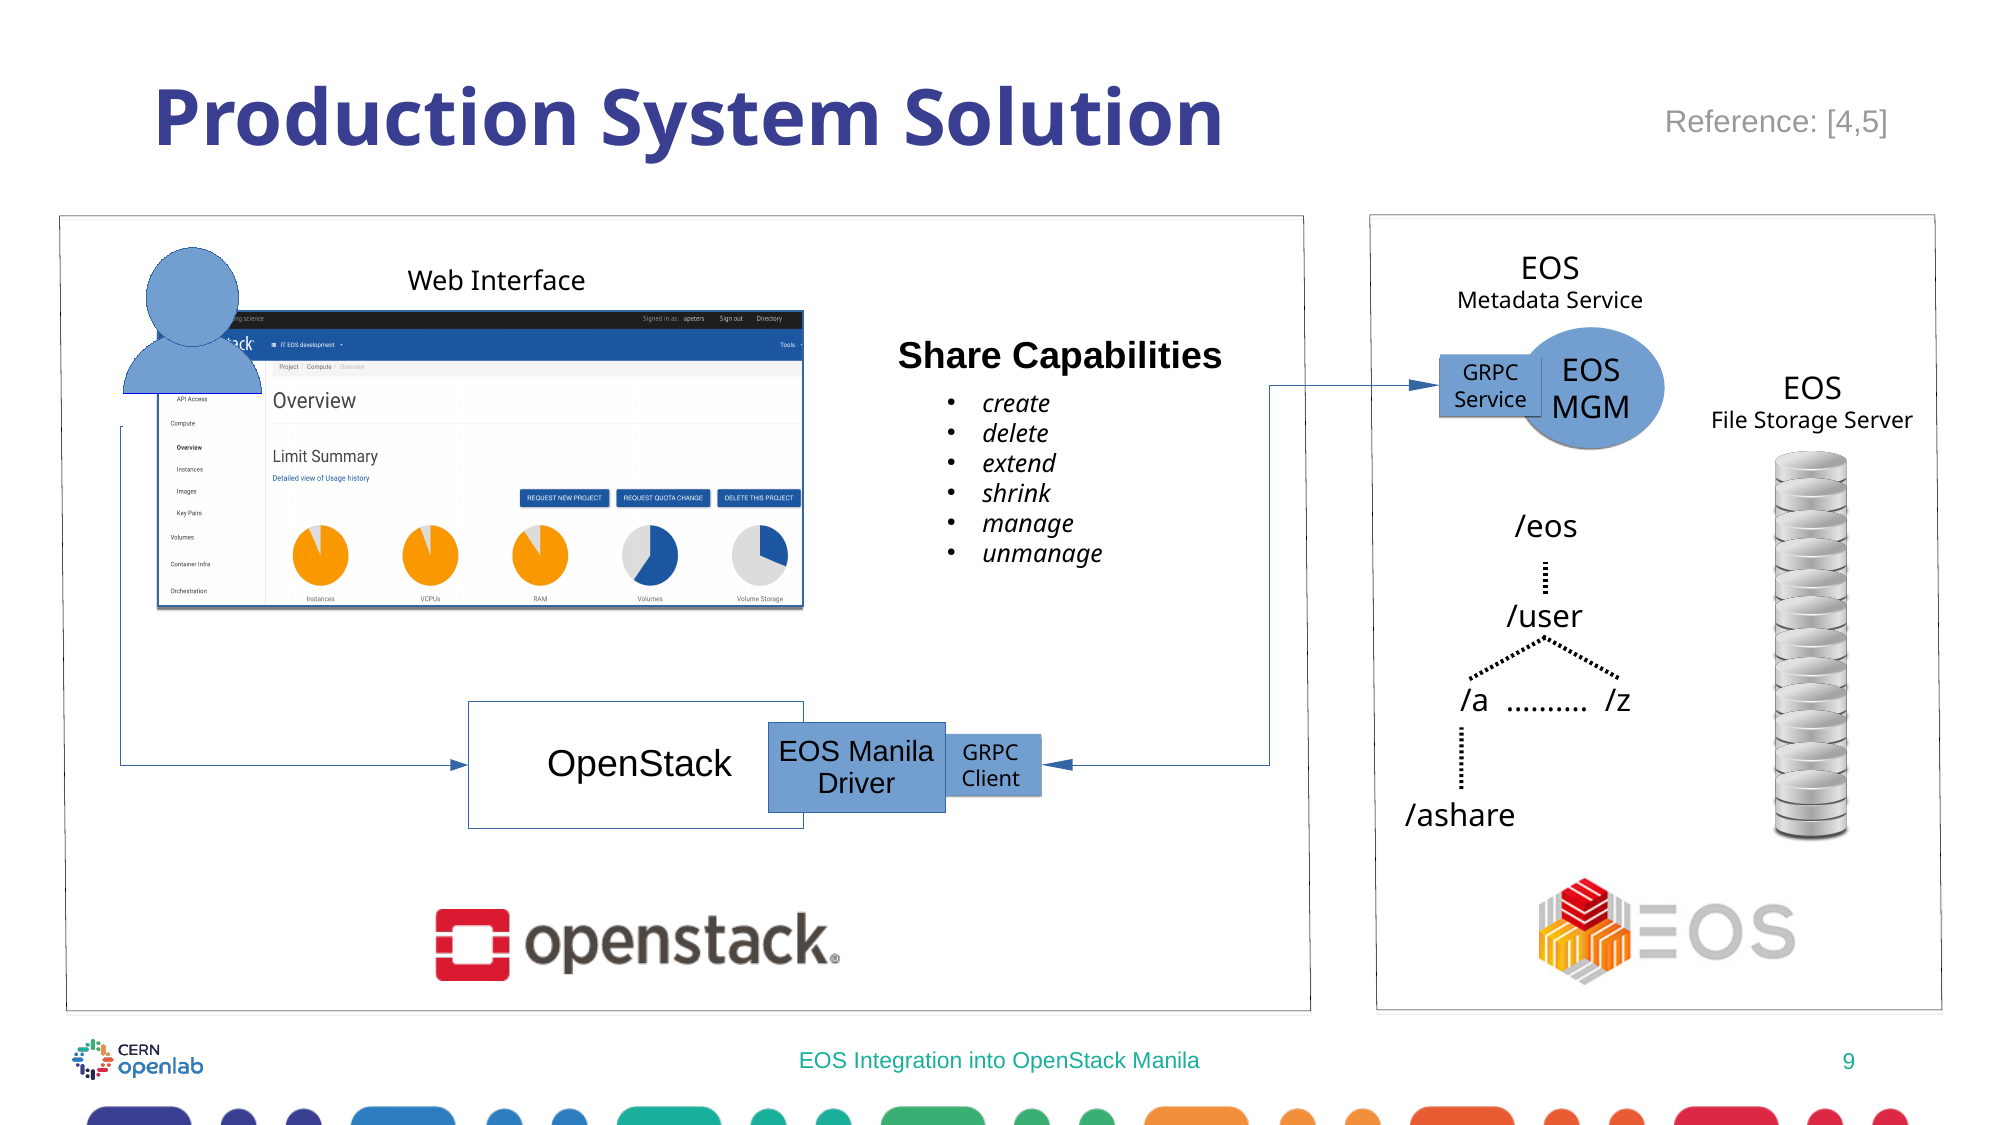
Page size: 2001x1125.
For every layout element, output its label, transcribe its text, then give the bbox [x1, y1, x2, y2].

text_box [123, 247, 262, 393]
text_box /a ………. /z [1451, 672, 1640, 727]
text_box Reference: [4,5] [1650, 97, 2000, 196]
text_box Share Capabilities [883, 327, 1238, 384]
text_box /user [1498, 588, 1592, 643]
text_box GRPC Service [1439, 354, 1542, 416]
picture [72, 1039, 203, 1080]
text_box /ashare [1396, 786, 1525, 841]
text_box EOS Integration into OpenStack Manila [661, 1029, 1337, 1089]
picture [1771, 451, 1851, 843]
picture [158, 312, 803, 605]
text_box Web Interface [399, 254, 595, 305]
text_box EOS Metadata Service [1448, 239, 1652, 322]
text_box GRPC Client [946, 733, 1042, 796]
picture [1539, 878, 1795, 985]
picture [435, 909, 841, 981]
text_box EOS File Storage Server [1702, 359, 1923, 442]
text_box OpenStack [532, 731, 768, 801]
text_box /eos [1506, 498, 1587, 553]
text_box create delete extend shrink manage unmanage [938, 384, 1112, 576]
text_box EOS MGM [1526, 327, 1665, 449]
text_box Production System Solution [137, 59, 1863, 169]
text_box [468, 701, 804, 829]
text_box EOS Manila Driver [768, 722, 946, 813]
